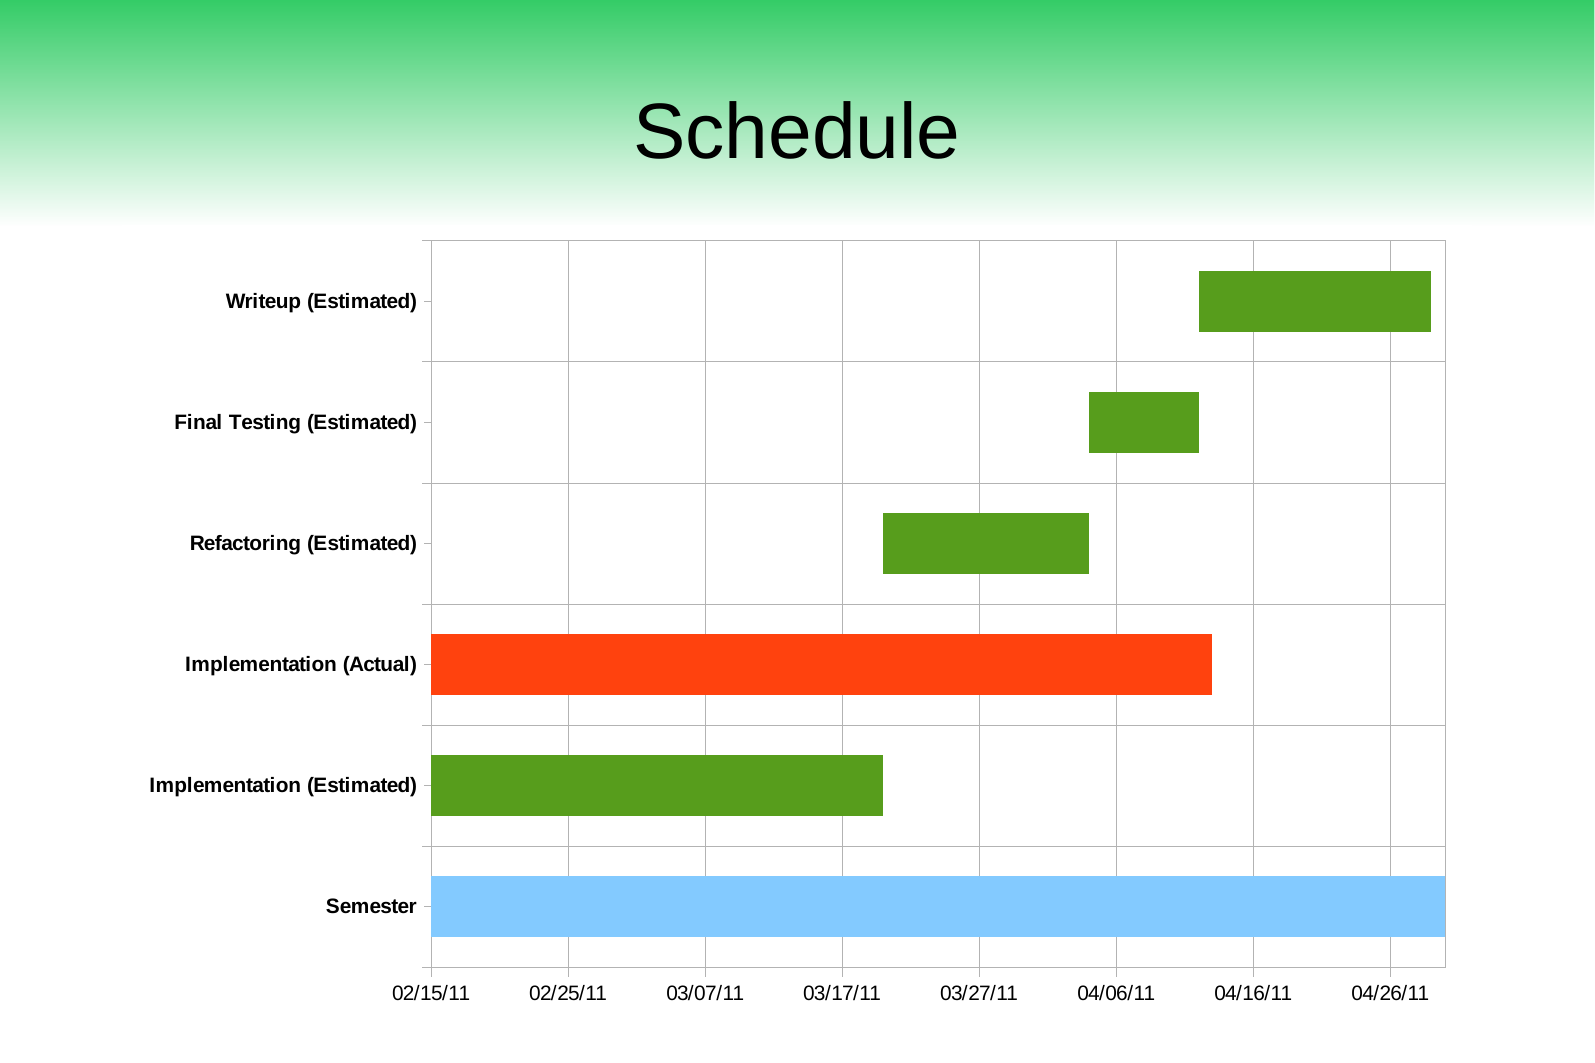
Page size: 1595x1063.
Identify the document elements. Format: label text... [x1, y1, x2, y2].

text_box [0, 0, 1595, 226]
chart [122, 225, 1473, 1022]
title Schedule [79, 42, 1515, 220]
